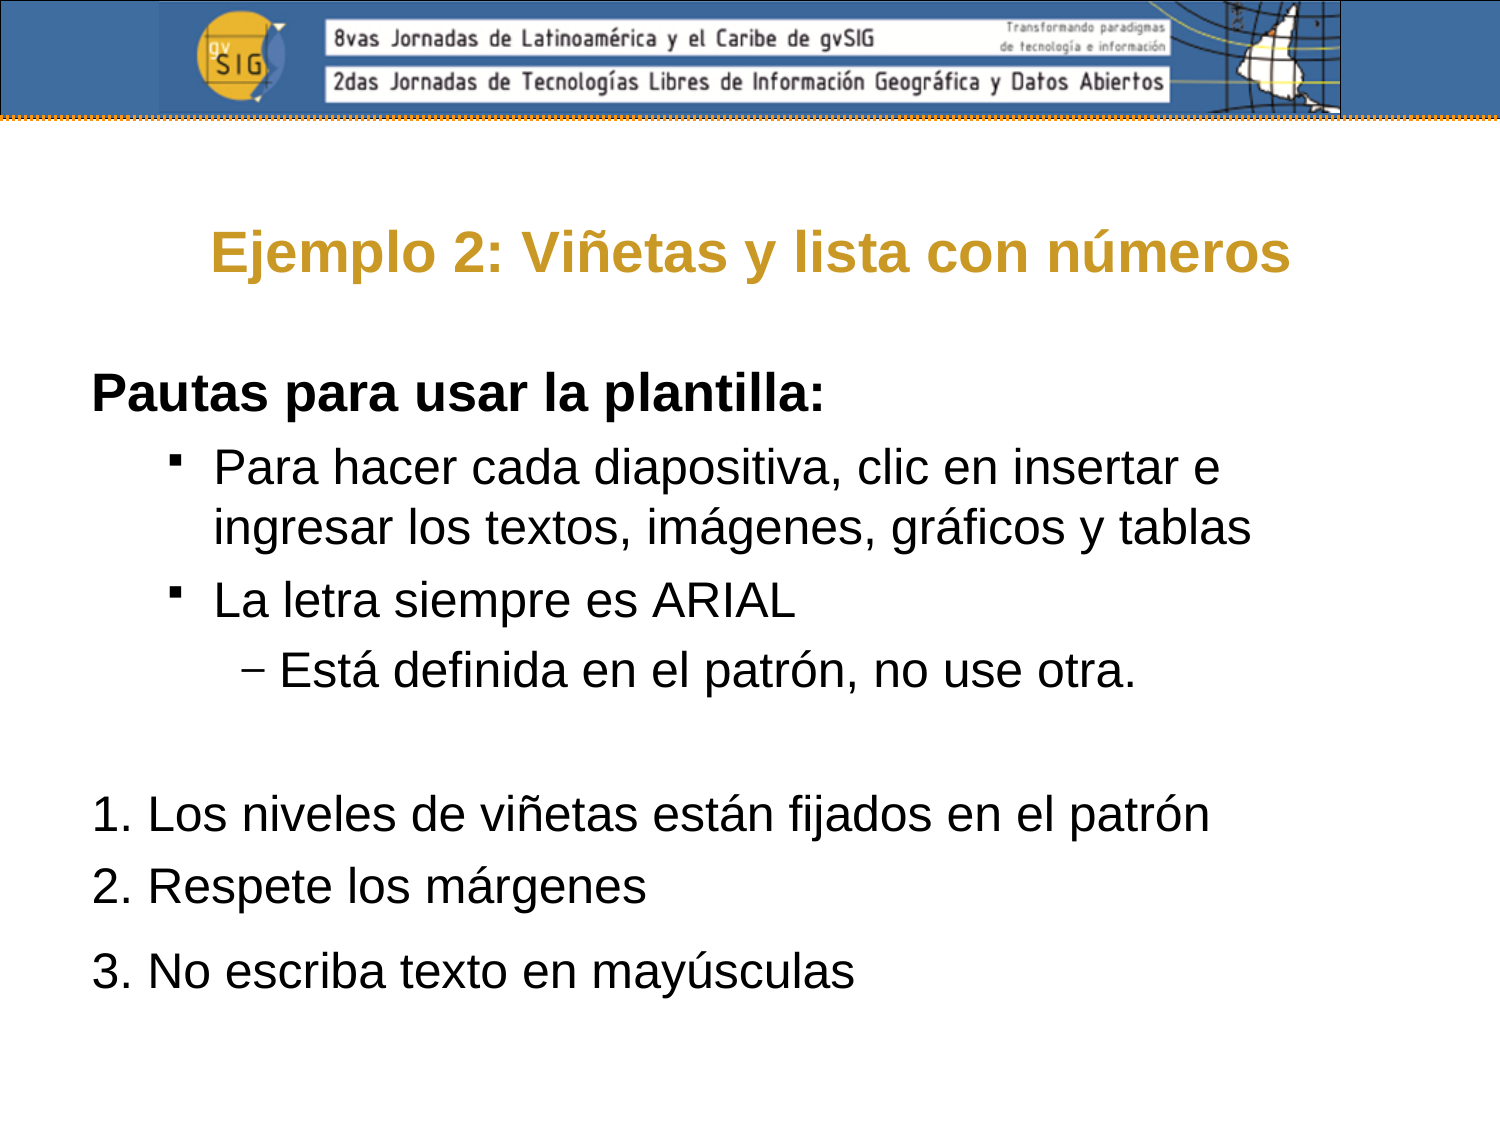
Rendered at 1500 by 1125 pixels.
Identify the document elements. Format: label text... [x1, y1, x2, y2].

title Ejemplo 2: Viñetas y lista con números [76, 166, 1427, 333]
list Pautas para usar la plantilla: Para hacer cada diapositiva, clic en insertar e ingresar los textos, imágenes, gráficos y tablas La letra siempre es ARIAL Está definida en el patrón, no use otra. Los niveles de viñetas están fijados en el patrón Respete los márgenes No escriba texto en mayúsculas [76, 349, 1427, 1018]
picture [159, 1, 1340, 113]
